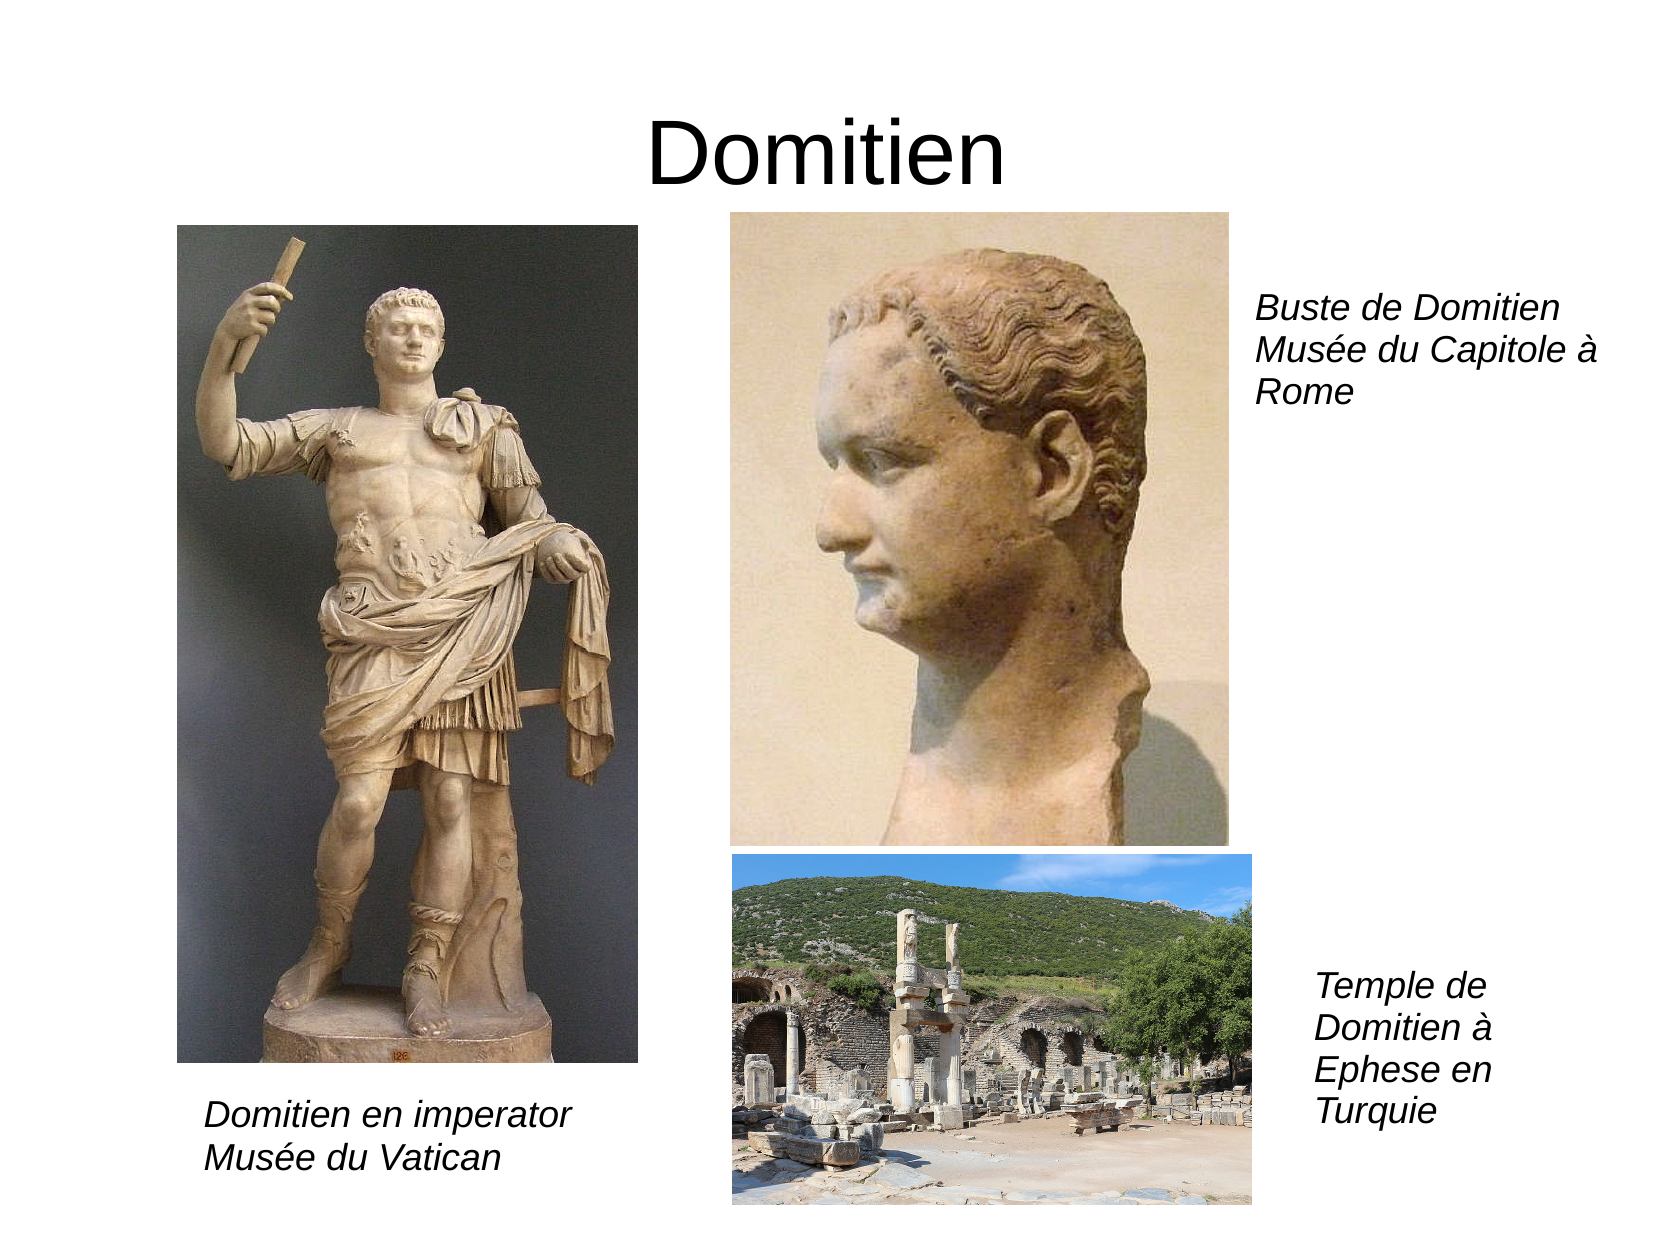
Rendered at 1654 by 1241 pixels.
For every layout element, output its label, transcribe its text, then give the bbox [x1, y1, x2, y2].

picture [730, 212, 1229, 846]
picture [177, 225, 638, 1063]
title Domitien [82, 49, 1571, 257]
text_box Buste de Domitien Musée du Capitole à Rome [1240, 279, 1654, 420]
text_box Temple de Domitien à Ephese en Turquie [1299, 956, 1630, 1140]
picture [732, 854, 1252, 1205]
text_box Domitien en imperator Musée du Vatican [188, 1086, 615, 1186]
